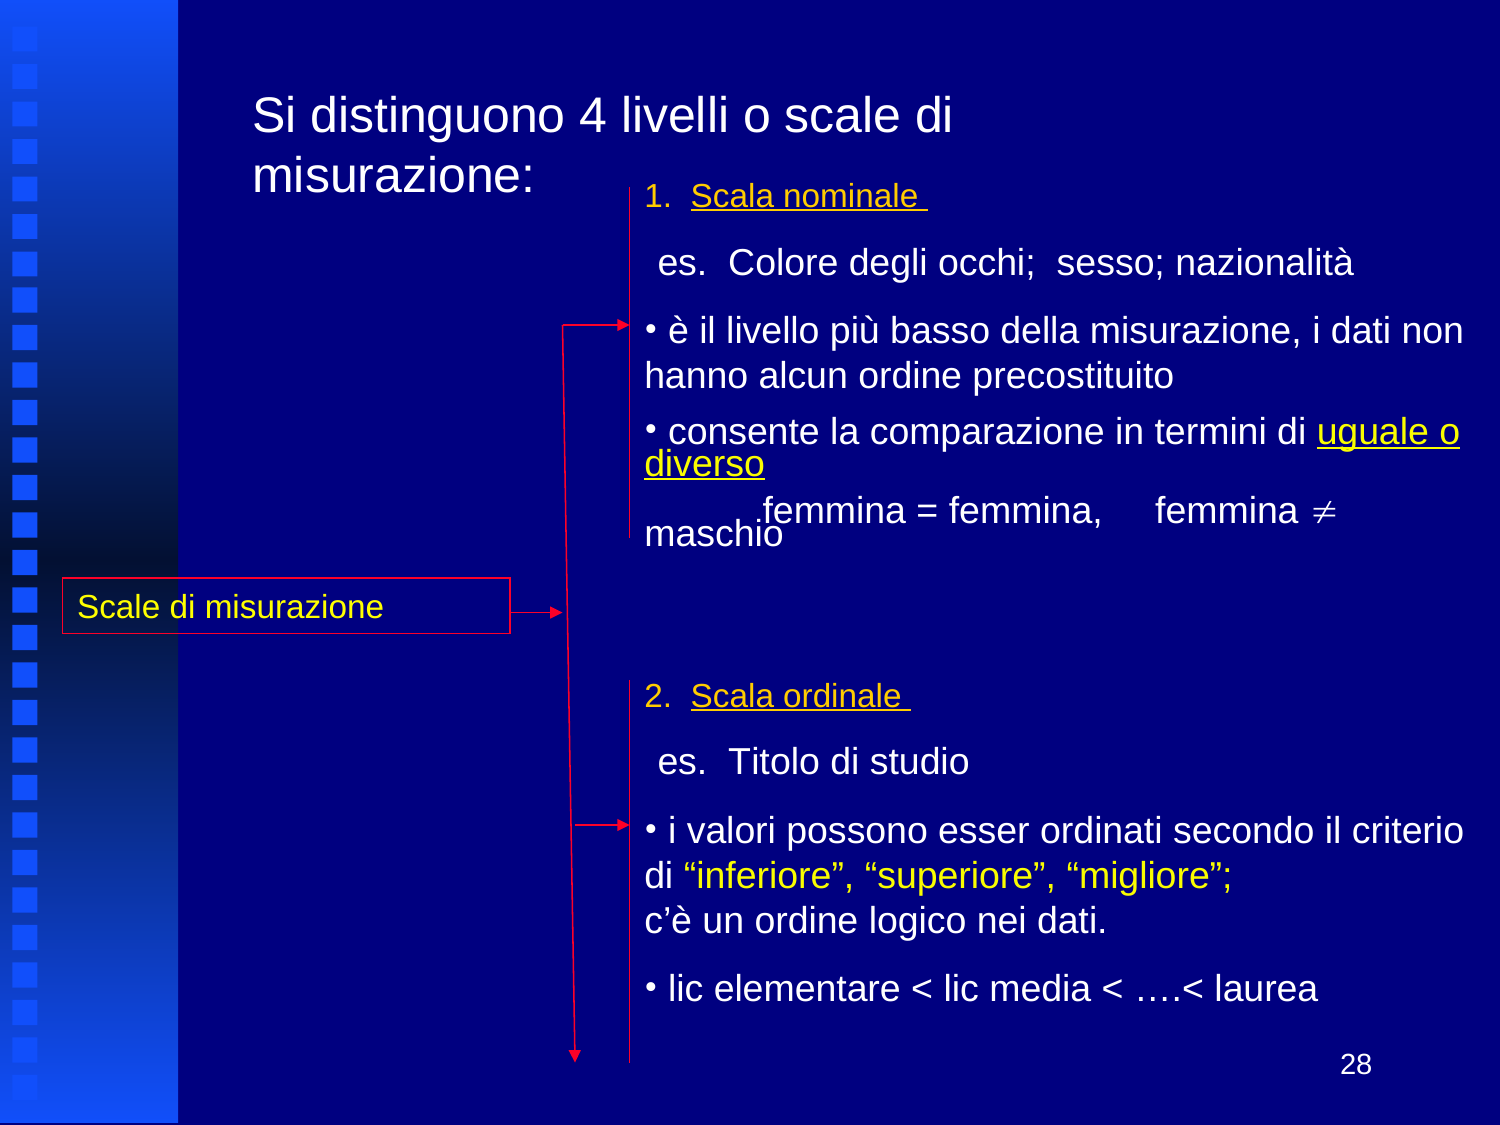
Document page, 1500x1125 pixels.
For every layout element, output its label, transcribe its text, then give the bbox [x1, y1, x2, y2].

text_box Si distinguono 4 livelli o scale di misurazione: [237, 74, 1251, 211]
text_box 1. Scala nominale es. Colore degli occhi; sesso; nazionalità è il livello più basso della misurazione, i dati non hanno alcun ordine precostituito consente la comparazione in termini di uguale o diverso femmina = femmina, femmina  maschio [629, 166, 1500, 559]
text_box 2. Scala ordinale es. Titolo di studio i valori possono esser ordinati secondo il criterio di “inferiore”, “superiore”, “migliore”; c’è un ordine logico nei dati. lic elementare < lic media < ….< laurea [629, 666, 1480, 1017]
text_box Scale di misurazione [62, 577, 511, 634]
text_box <numero> [1074, 1025, 1388, 1101]
